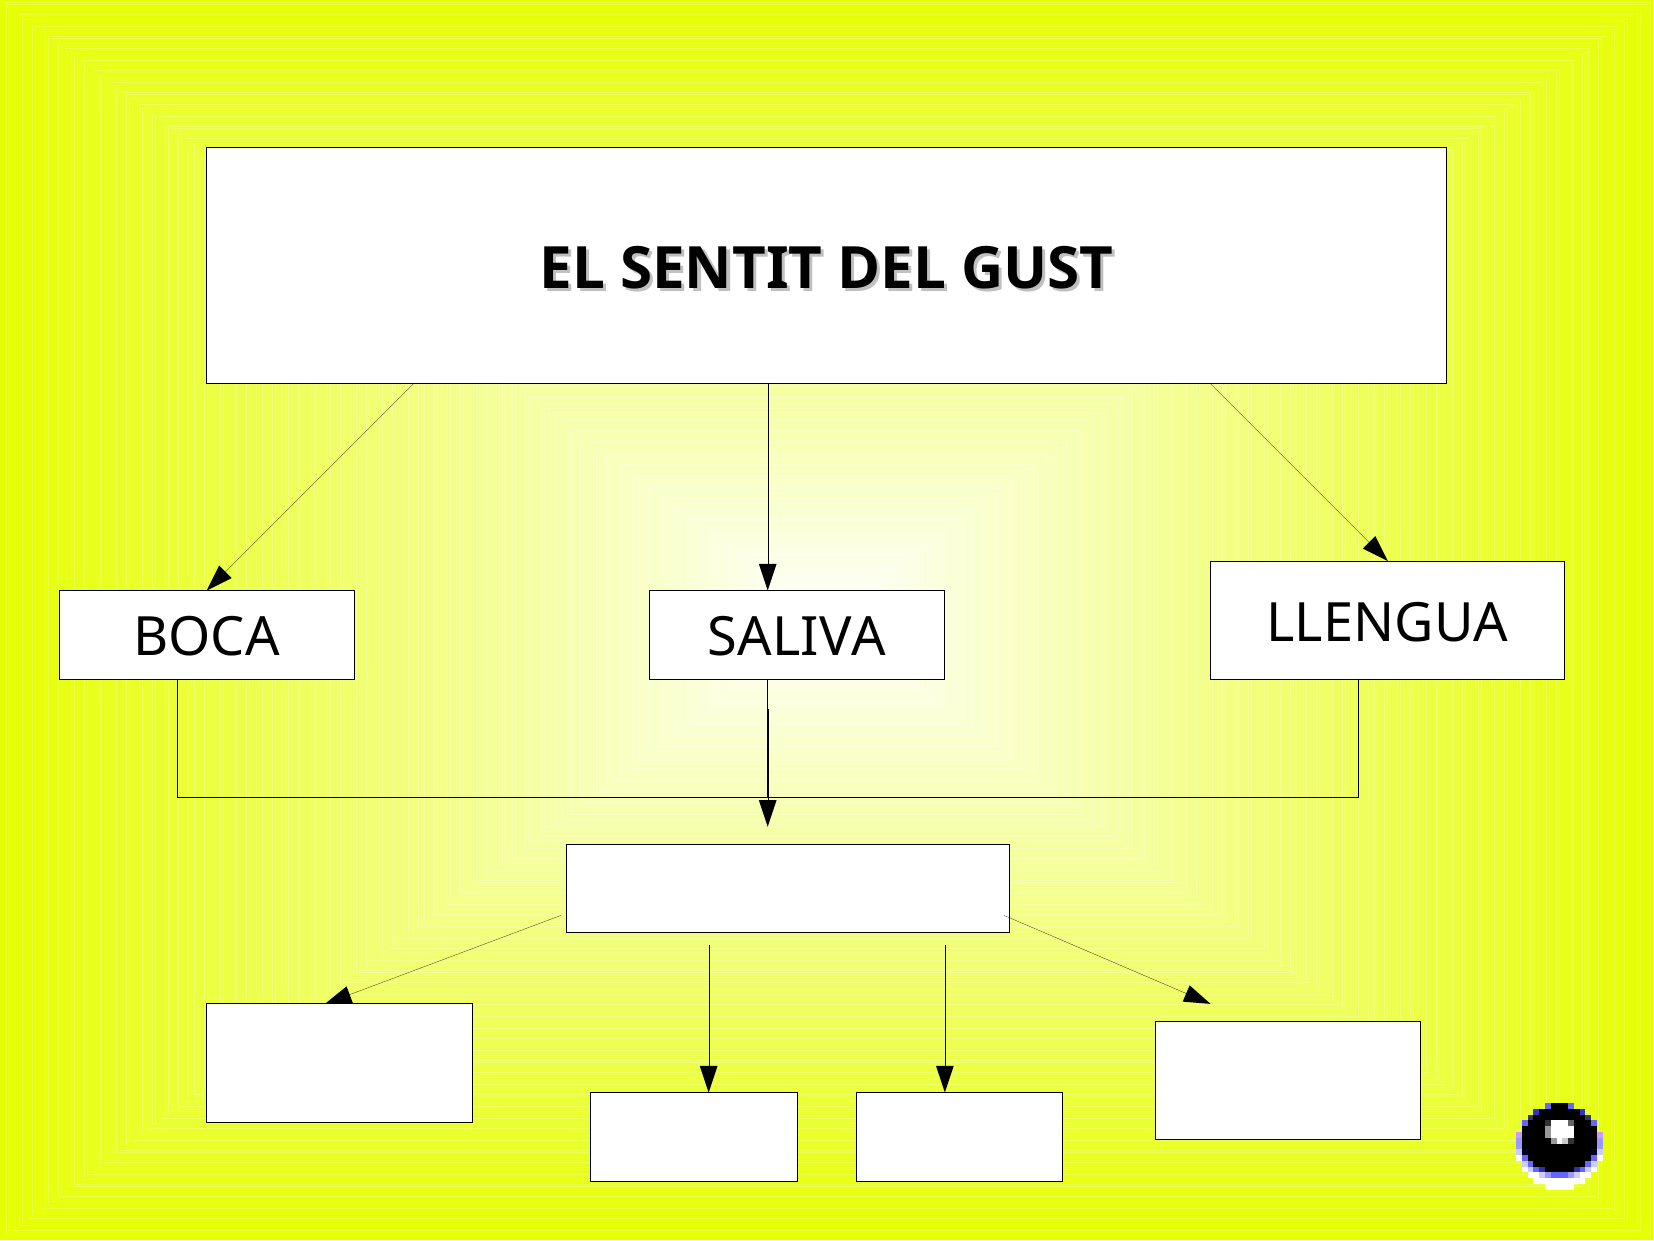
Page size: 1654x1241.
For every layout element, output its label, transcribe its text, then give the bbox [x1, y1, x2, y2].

text_box [206, 1003, 473, 1123]
text_box LLENGUA [1210, 561, 1565, 680]
text_box EL SENTIT DEL GUST [206, 147, 1447, 384]
text_box SALIVA [649, 590, 945, 680]
text_box BOCA [59, 590, 355, 680]
text_box [856, 1092, 1063, 1182]
picture [1505, 1092, 1609, 1196]
text_box [590, 1092, 798, 1182]
text_box [566, 844, 1010, 933]
text_box [1155, 1021, 1421, 1140]
